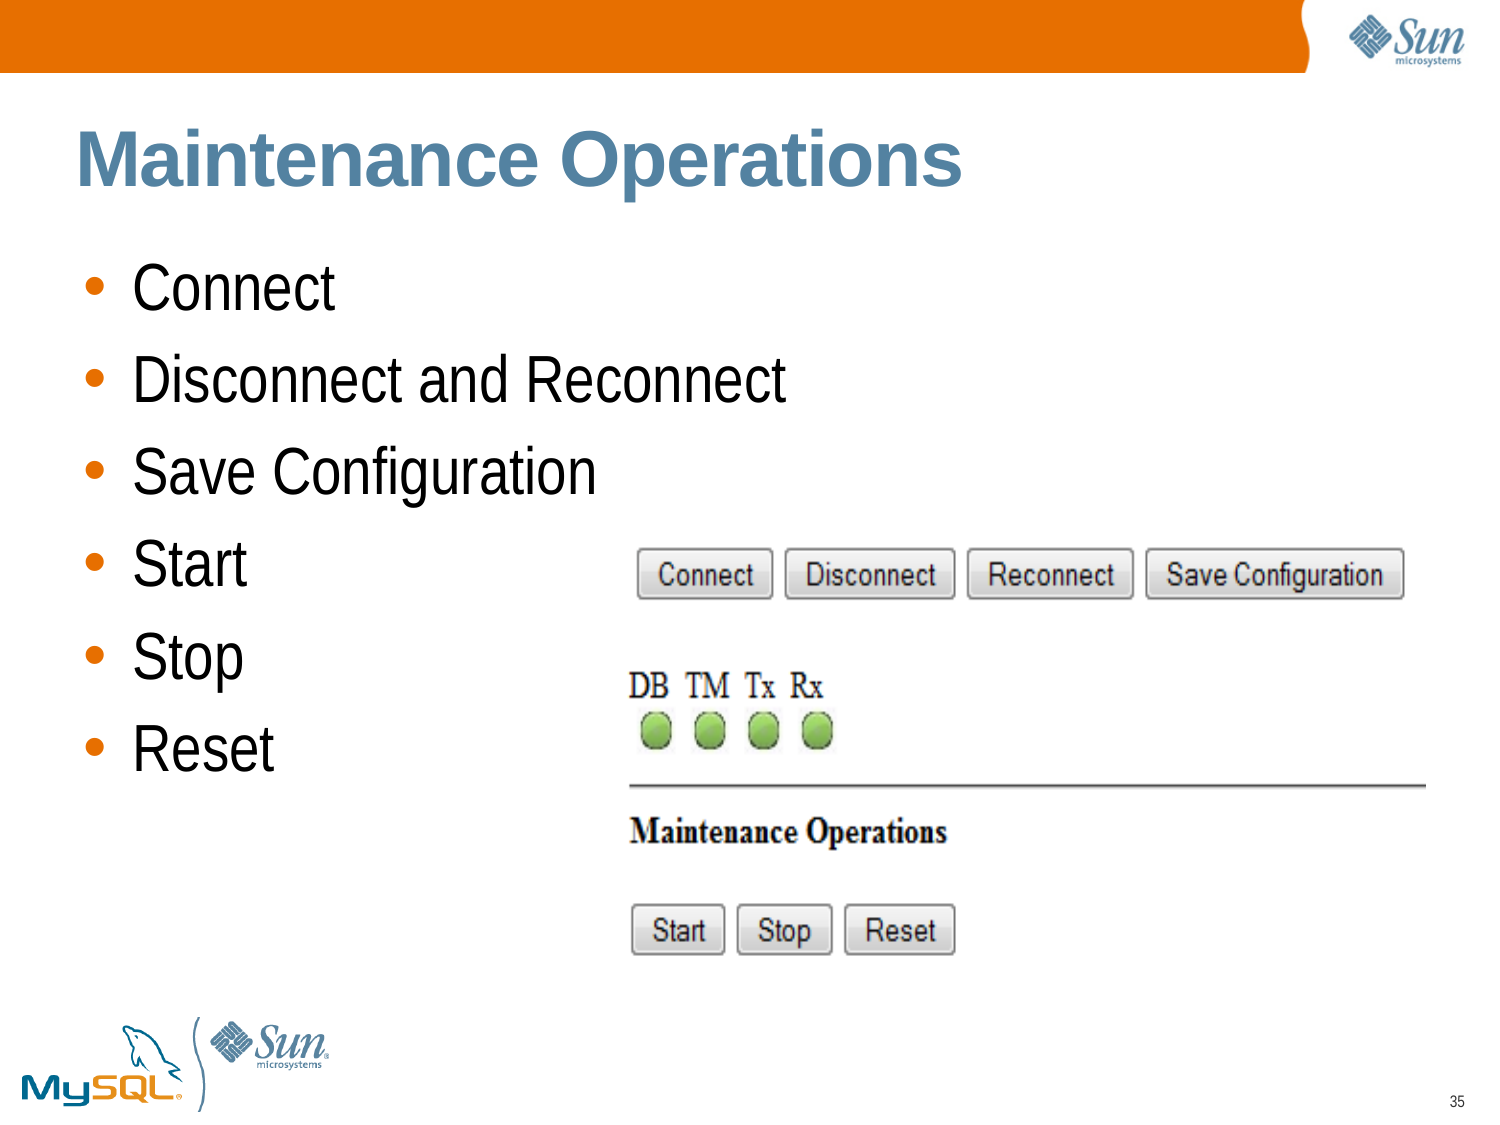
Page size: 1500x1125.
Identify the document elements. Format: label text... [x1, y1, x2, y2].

picture [626, 544, 1426, 977]
picture [0, 0, 1500, 73]
title Maintenance Operations [75, 123, 1437, 227]
list Connect Disconnect and Reconnect Save Configuration Start Stop Reset [64, 258, 1401, 1062]
picture [22, 1017, 329, 1112]
